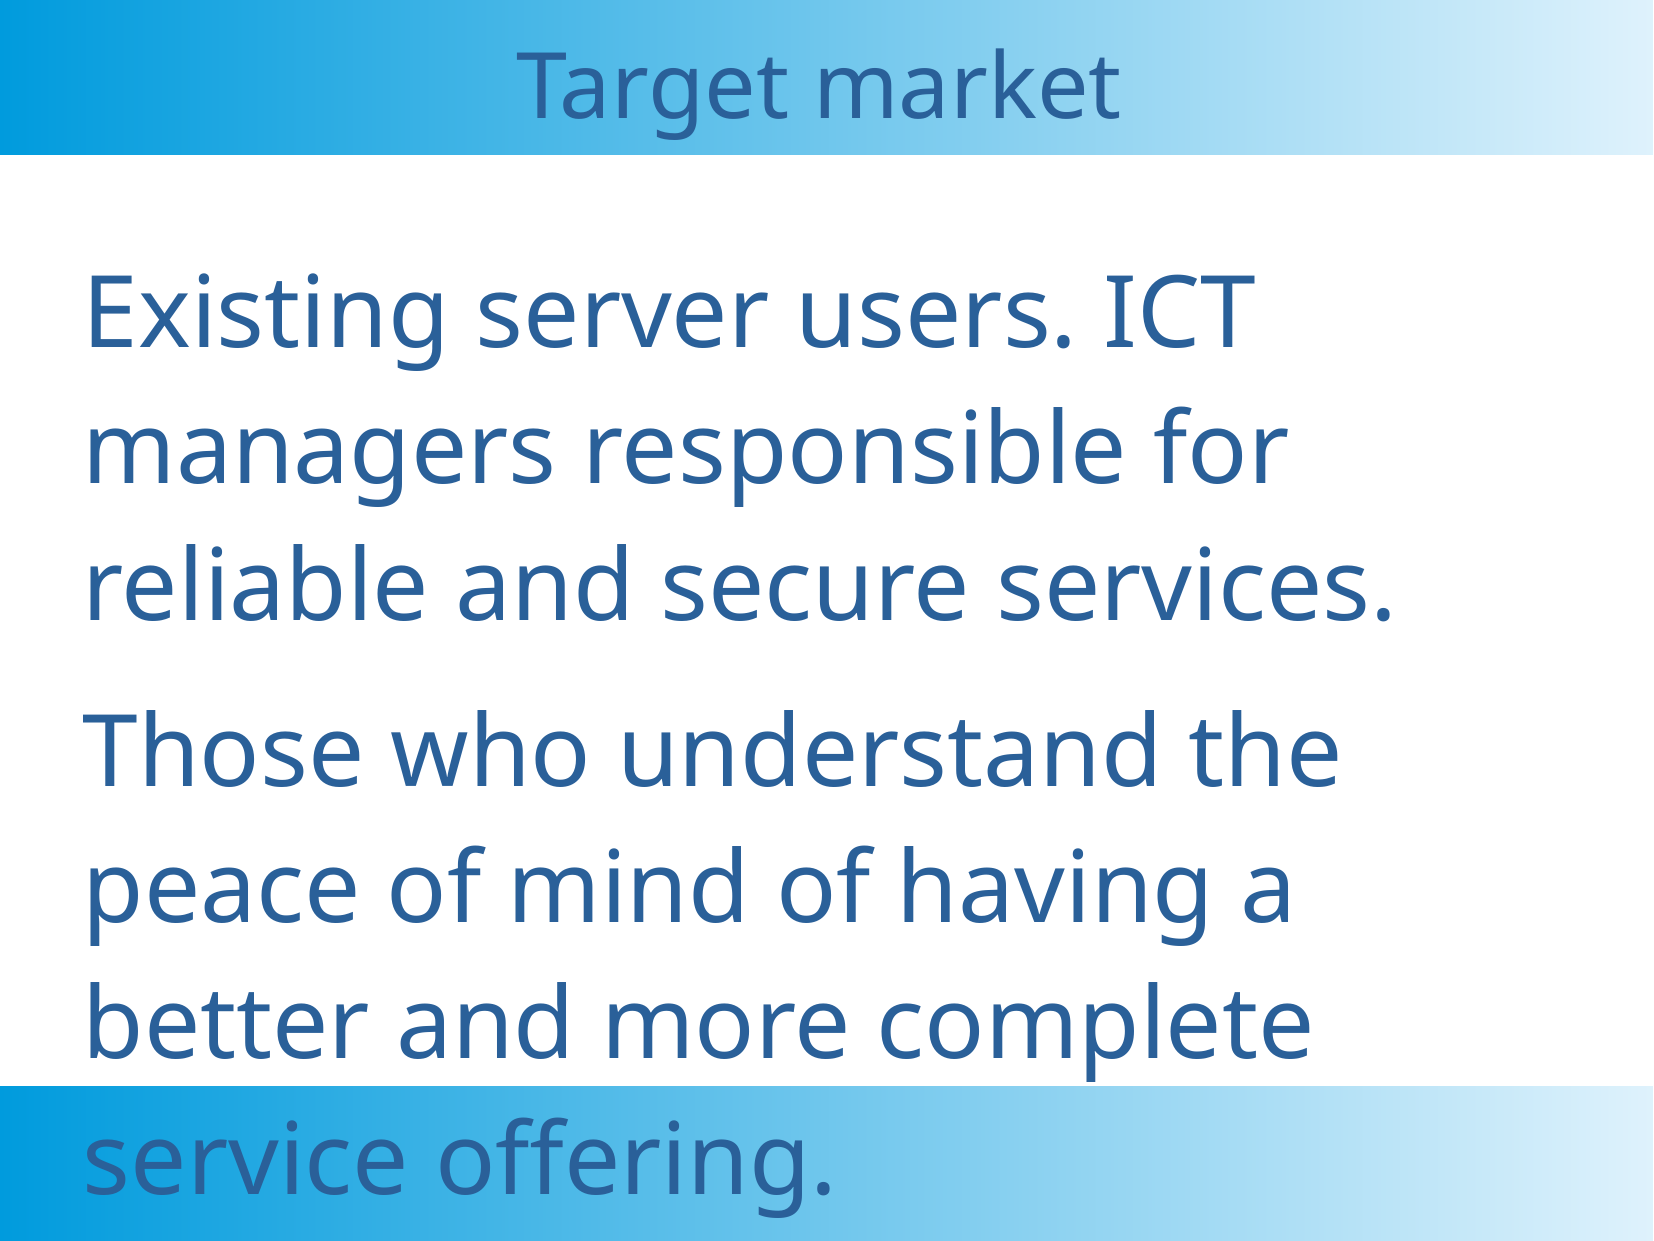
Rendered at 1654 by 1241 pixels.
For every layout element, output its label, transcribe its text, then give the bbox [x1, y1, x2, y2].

list Existing server users. ICT managers responsible for reliable and secure services. Those who understand the peace of mind of having a better and more complete service offering. [82, 240, 1571, 961]
title Target market [75, 30, 1564, 138]
